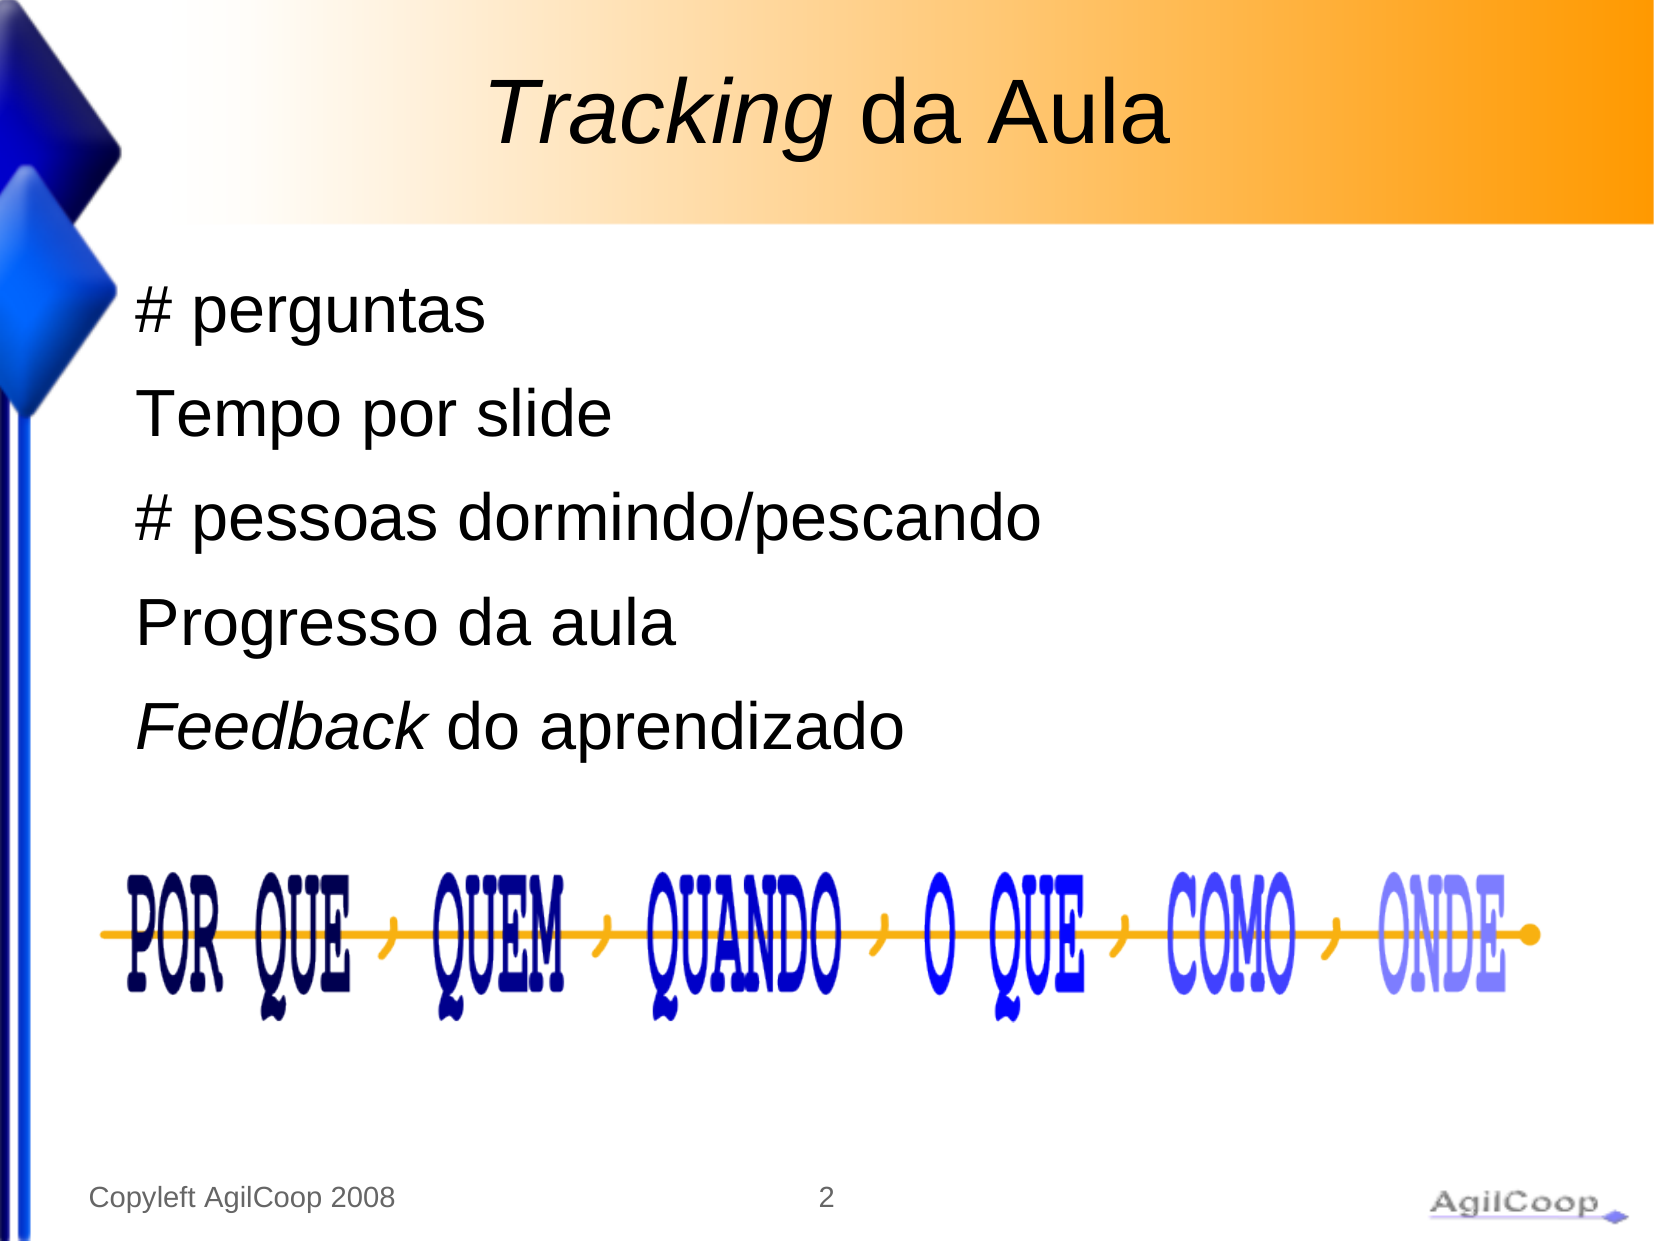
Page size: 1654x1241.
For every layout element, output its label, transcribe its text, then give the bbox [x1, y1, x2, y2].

picture [0, 0, 1654, 1241]
title Tracking da Aula [82, 8, 1571, 216]
list # perguntas Tempo por slide # pessoas dormindo/pescando Progresso da aula Feedback do aprendizado [118, 271, 1607, 1152]
